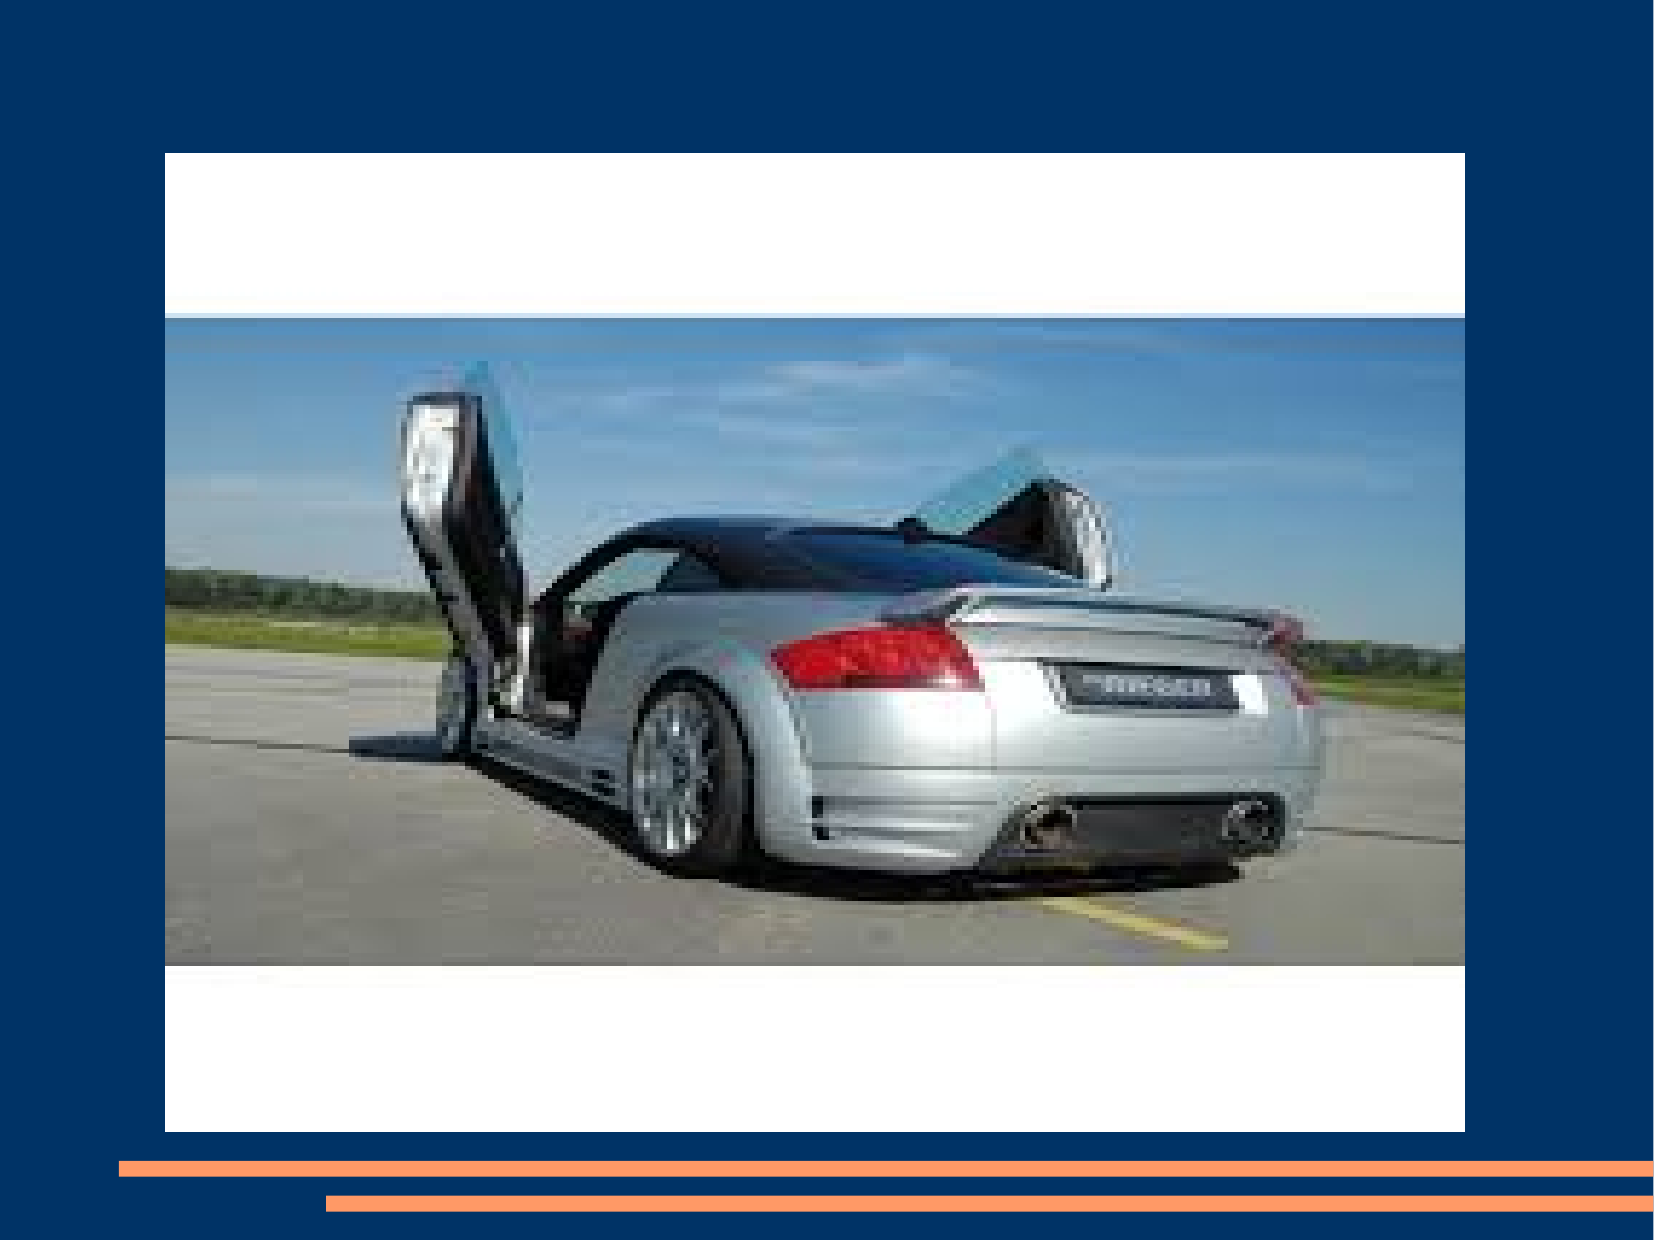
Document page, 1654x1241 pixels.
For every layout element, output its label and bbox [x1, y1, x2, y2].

picture [165, 153, 1465, 1132]
